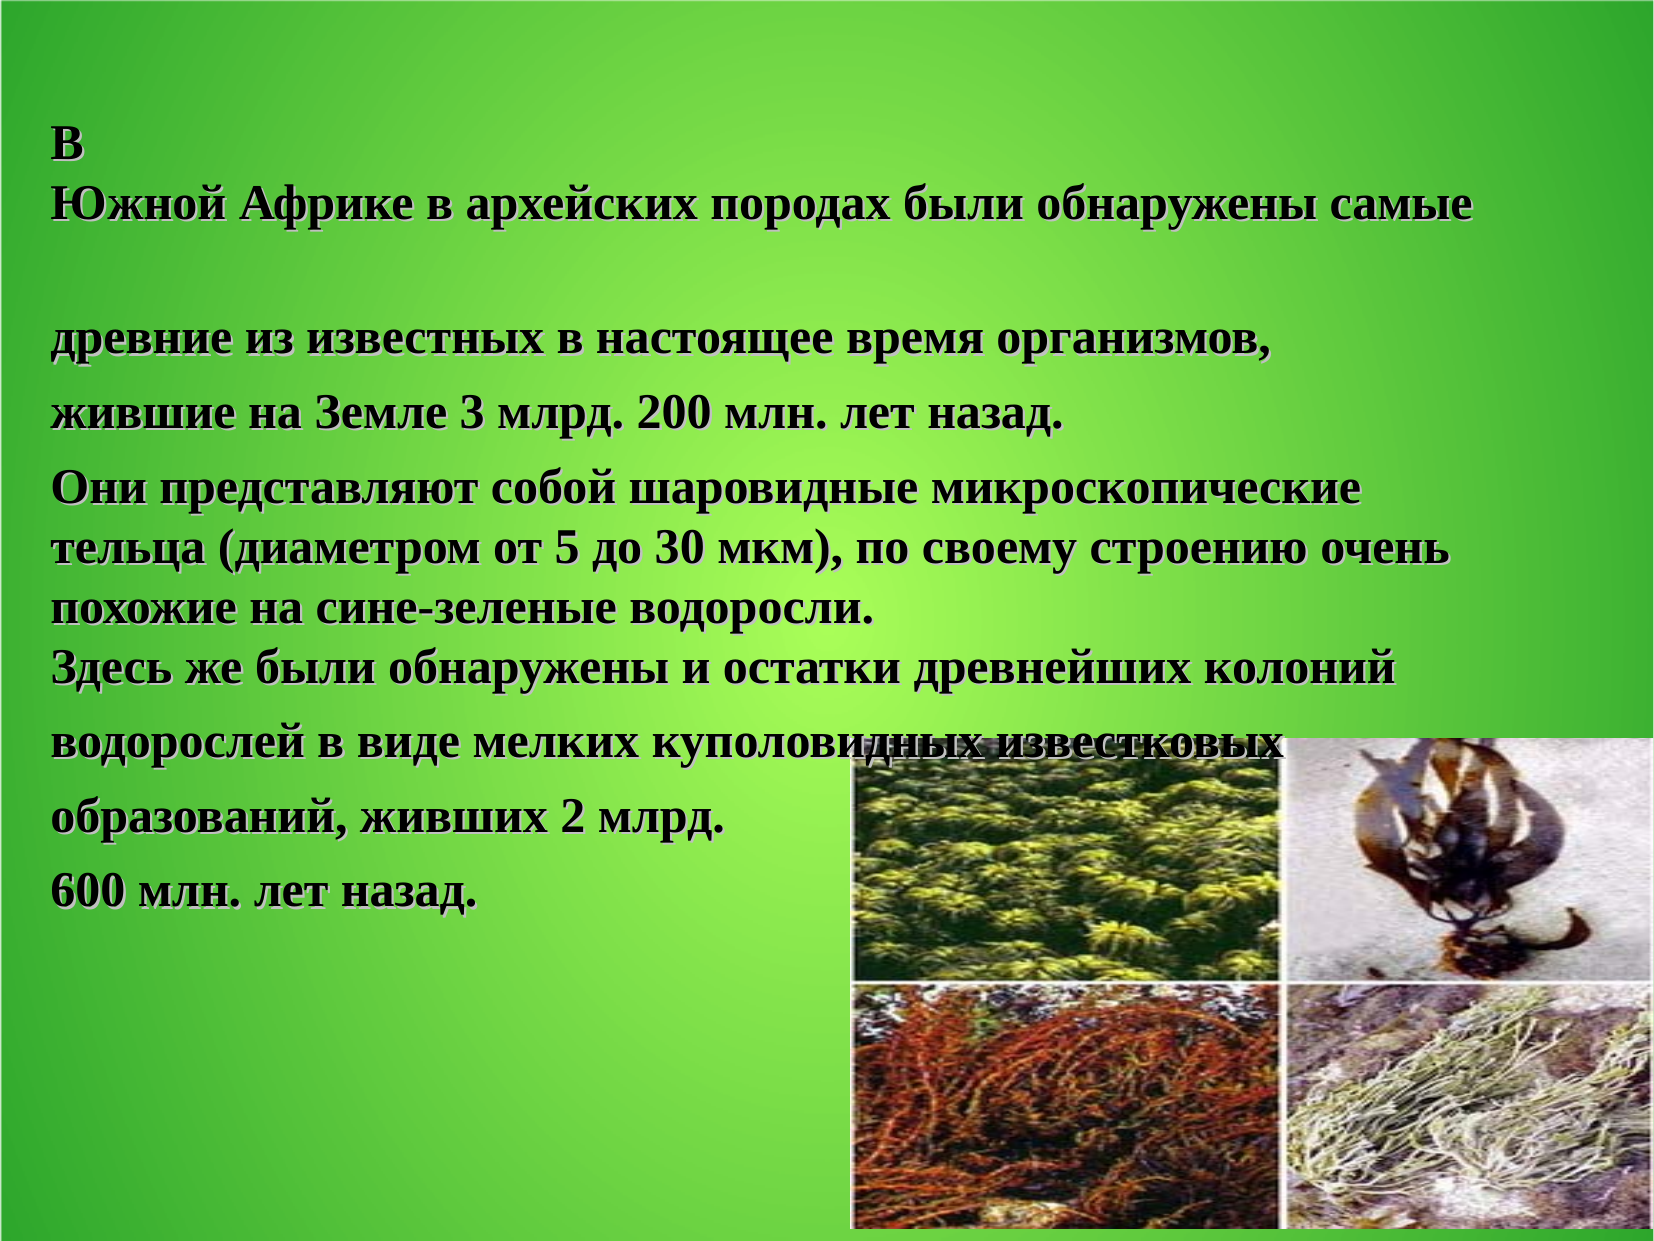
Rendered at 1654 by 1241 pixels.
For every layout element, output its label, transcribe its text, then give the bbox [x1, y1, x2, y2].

picture [0, 0, 1654, 1241]
text_box В Южной Африке в архейских породах были обнаружены самые древние из известных в настоящее время организмов, жившие на Земле 3 млрд. 200 млн. лет назад. Они представляют собой шаровидные микроскопические тельца (диаметром от 5 до 30 мкм), по своему строению очень похожие на сине-зеленые водоросли. Здесь же были обнаружены и остатки древнейших колоний водорослей в виде мелких куполовидных известковых образований, живших 2 млрд. 600 млн. лет назад. [35, 101, 1501, 1016]
